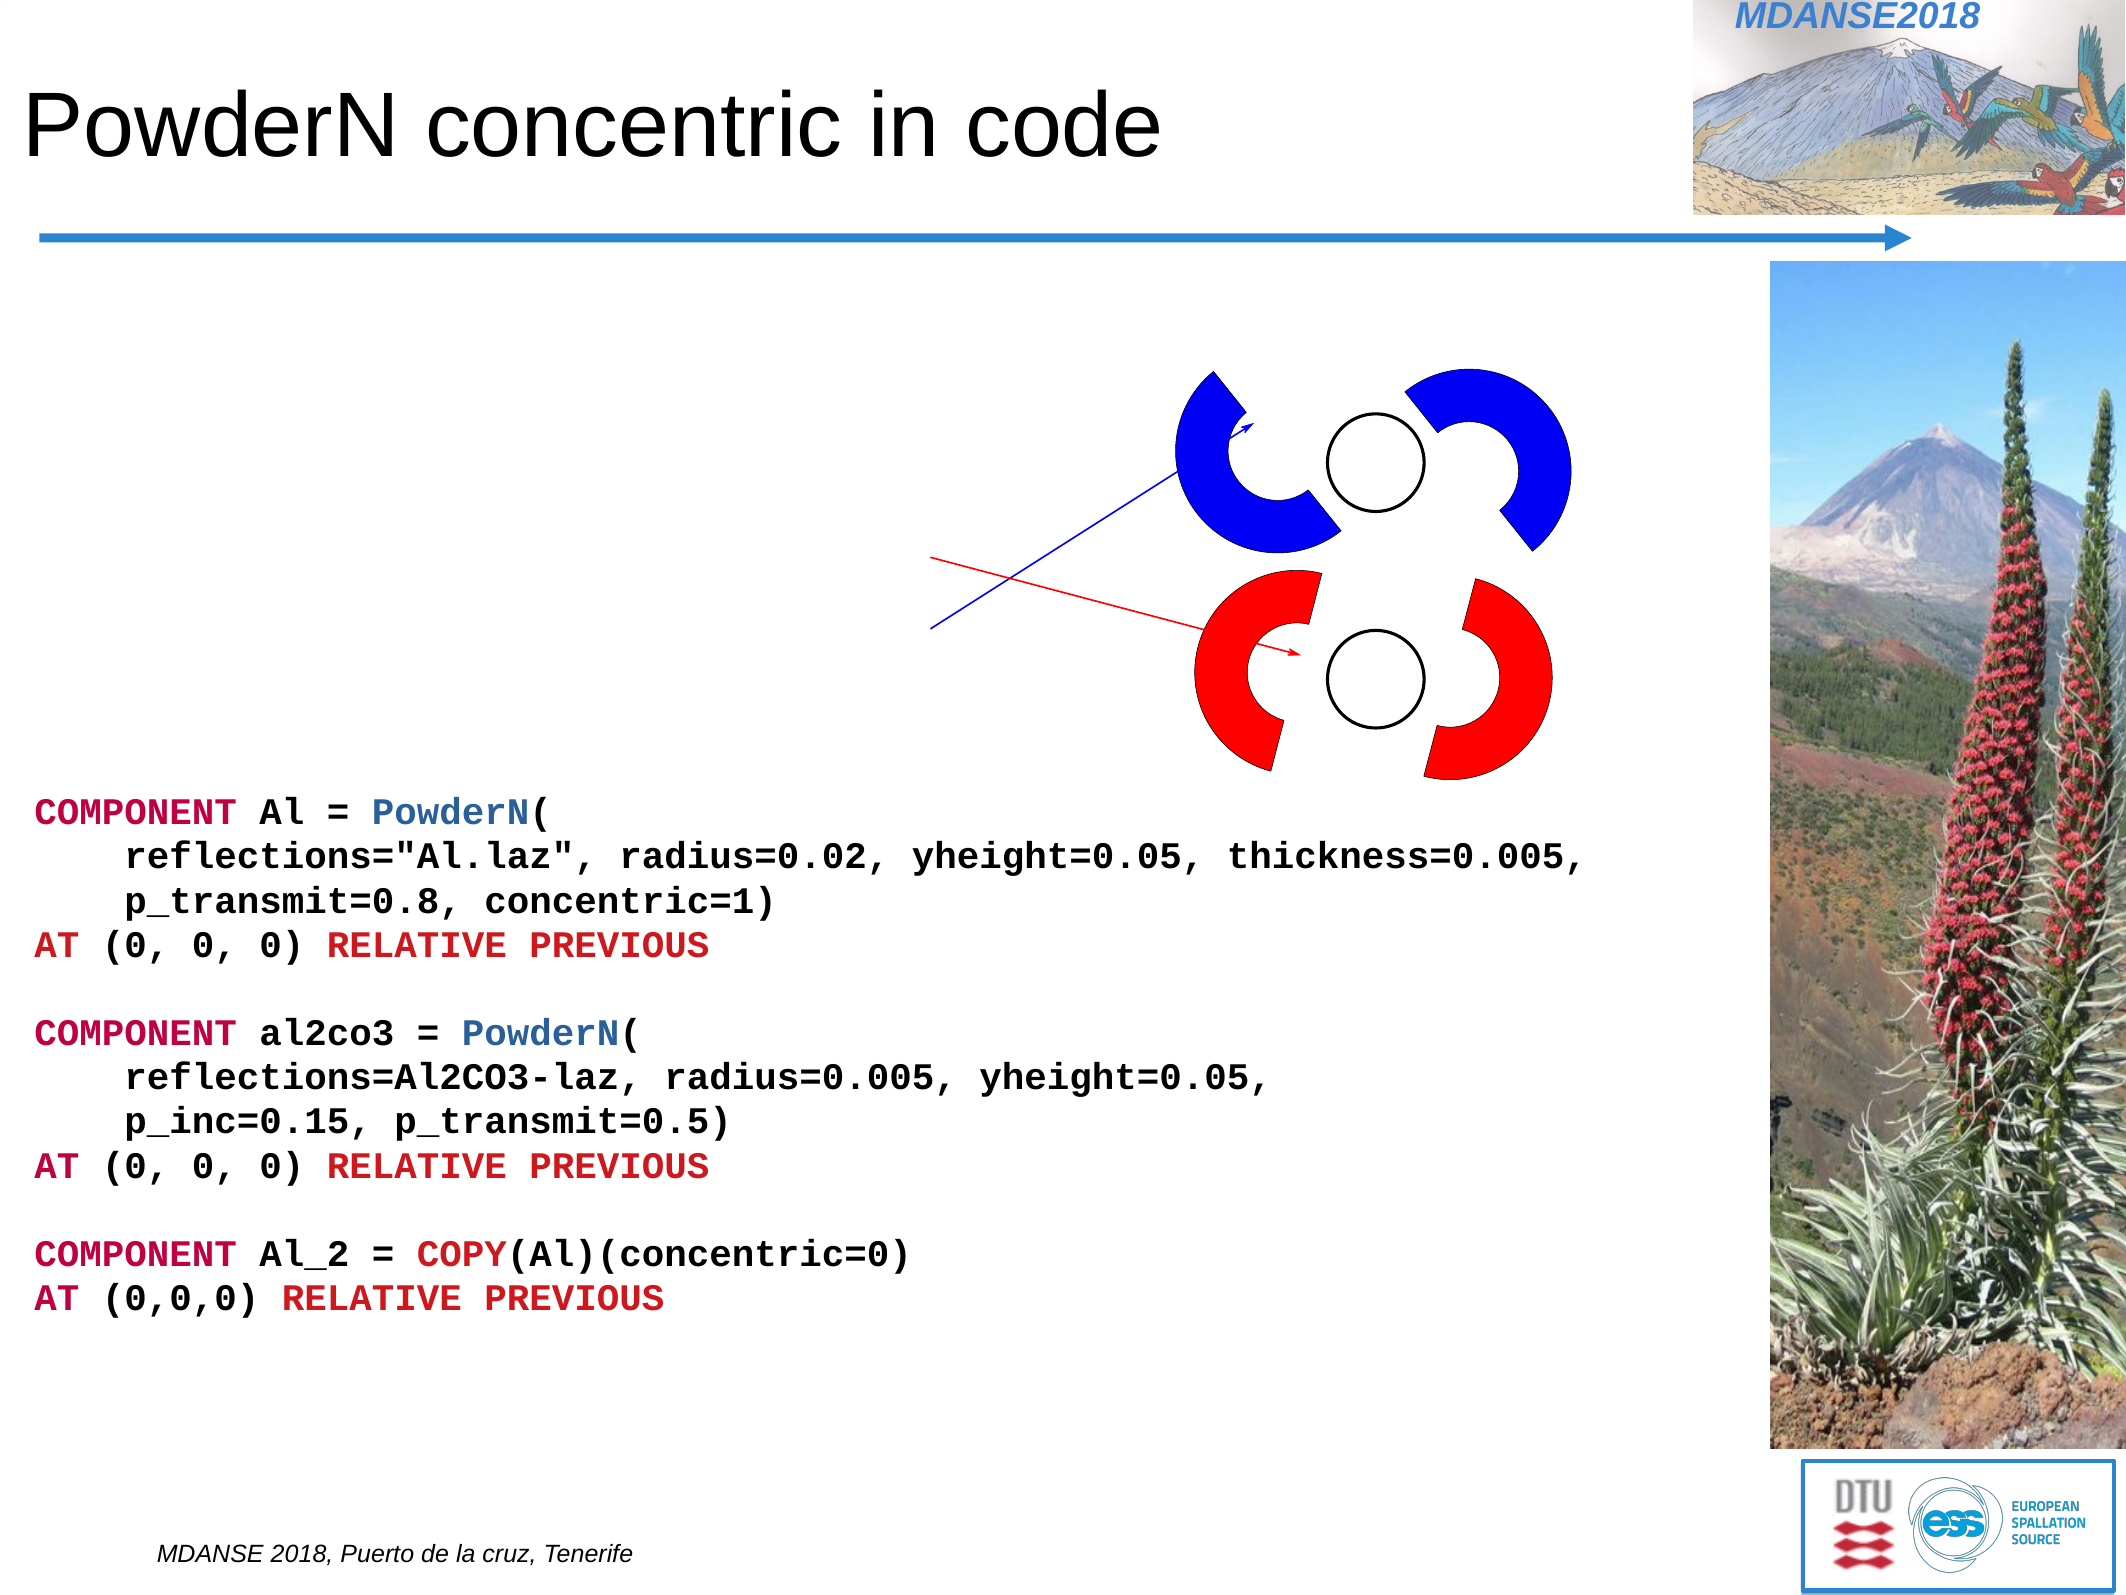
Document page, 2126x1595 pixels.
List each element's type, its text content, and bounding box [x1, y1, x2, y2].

picture [1908, 1477, 2085, 1573]
picture [930, 319, 1572, 781]
picture [1770, 261, 2126, 1449]
title PowderN concentric in code [22, 40, 1938, 209]
list COMPONENT Al = PowderN( reflections="Al.laz", radius=0.02, yheight=0.05, thickness=0.005, p_transmit=0.8, concentric=1) AT (0, 0, 0) RELATIVE PREVIOUS COMPONENT al2co3 = PowderN( reflections=Al2CO3-laz, radius=0.005, yheight=0.05, p_inc=0.15, p_transmit=0.5) AT (0, 0, 0) RELATIVE PREVIOUS COMPONENT Al_2 = COPY(Al)(concentric=0) AT (0,0,0) RELATIVE PREVIOUS [34, 303, 1926, 1481]
picture [1693, 0, 2125, 215]
picture [1832, 1481, 1897, 1573]
